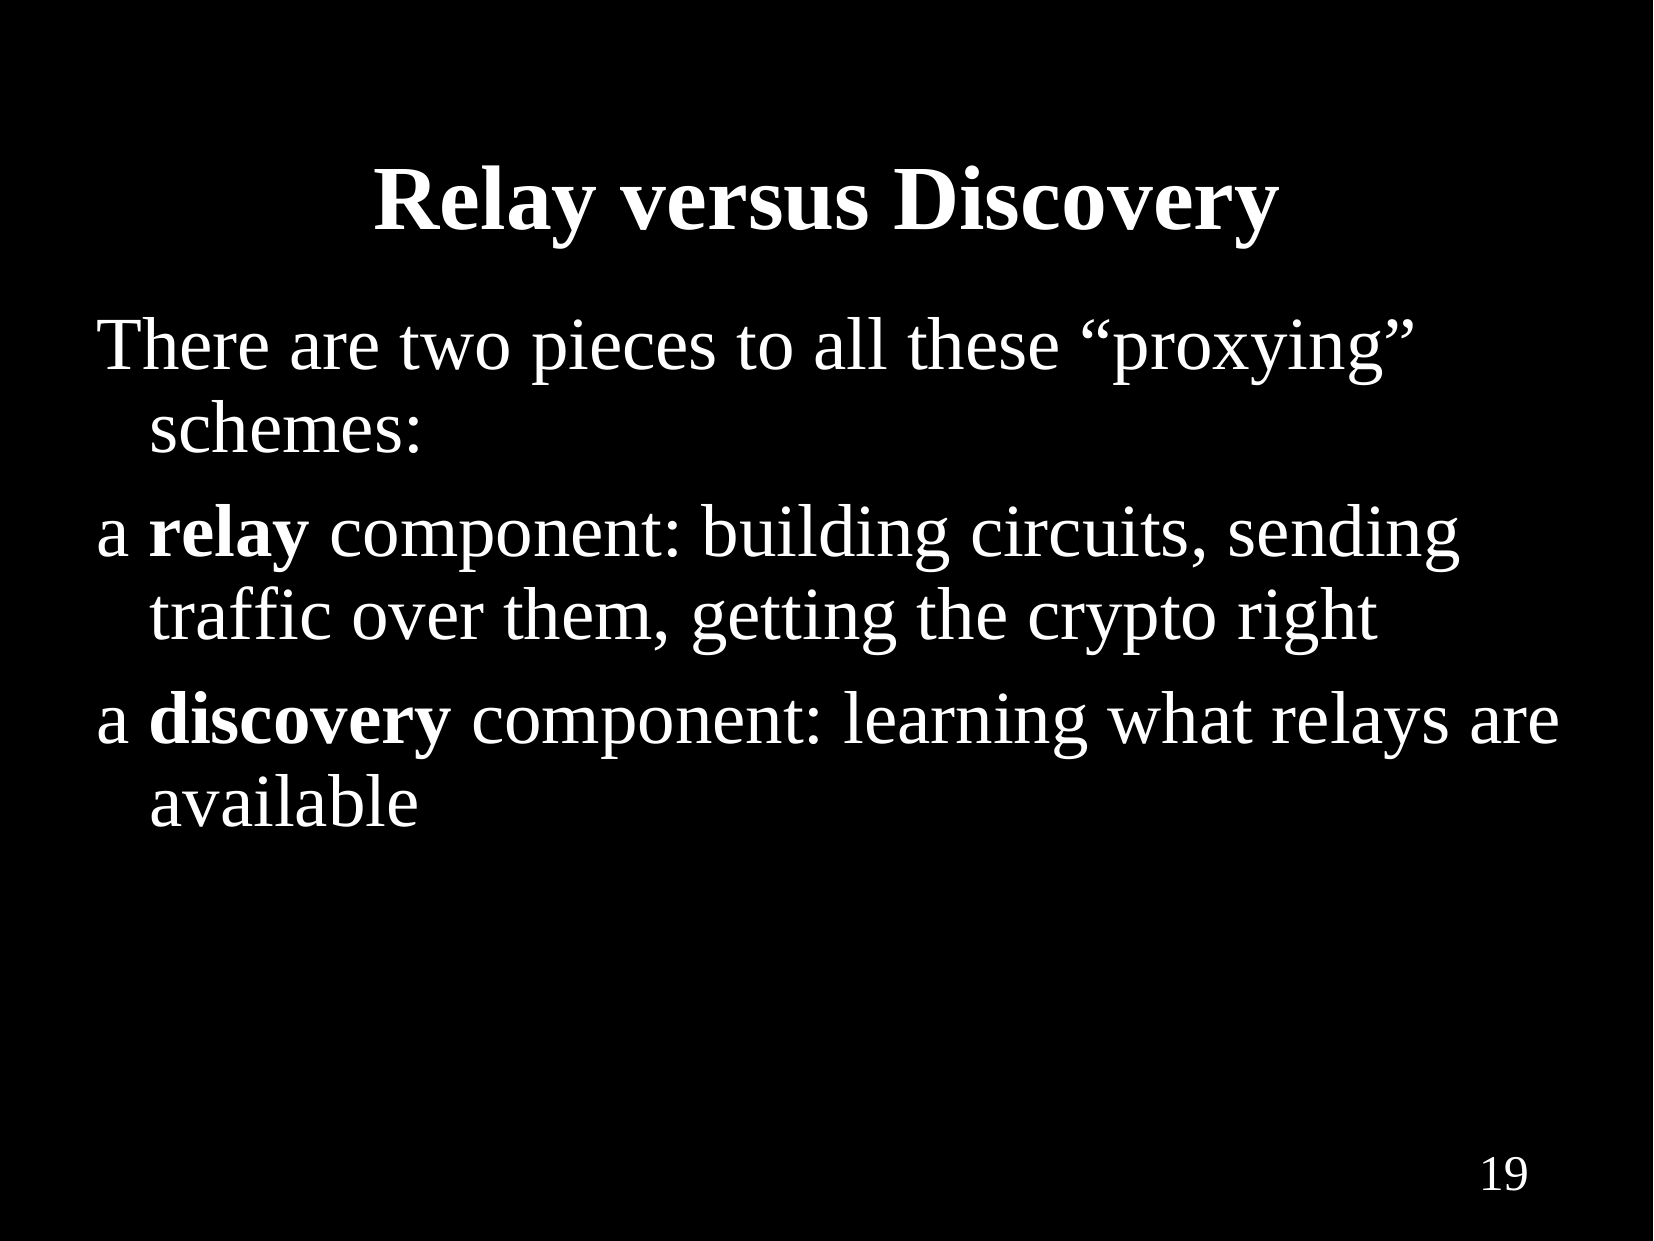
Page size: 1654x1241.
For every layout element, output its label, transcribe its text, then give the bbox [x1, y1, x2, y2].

title Relay versus Discovery [122, 103, 1534, 294]
list There are two pieces to all these “proxying” schemes: a relay component: building circuits, sending traffic over them, getting the crypto right a discovery component: learning what relays are available [78, 302, 1570, 1093]
